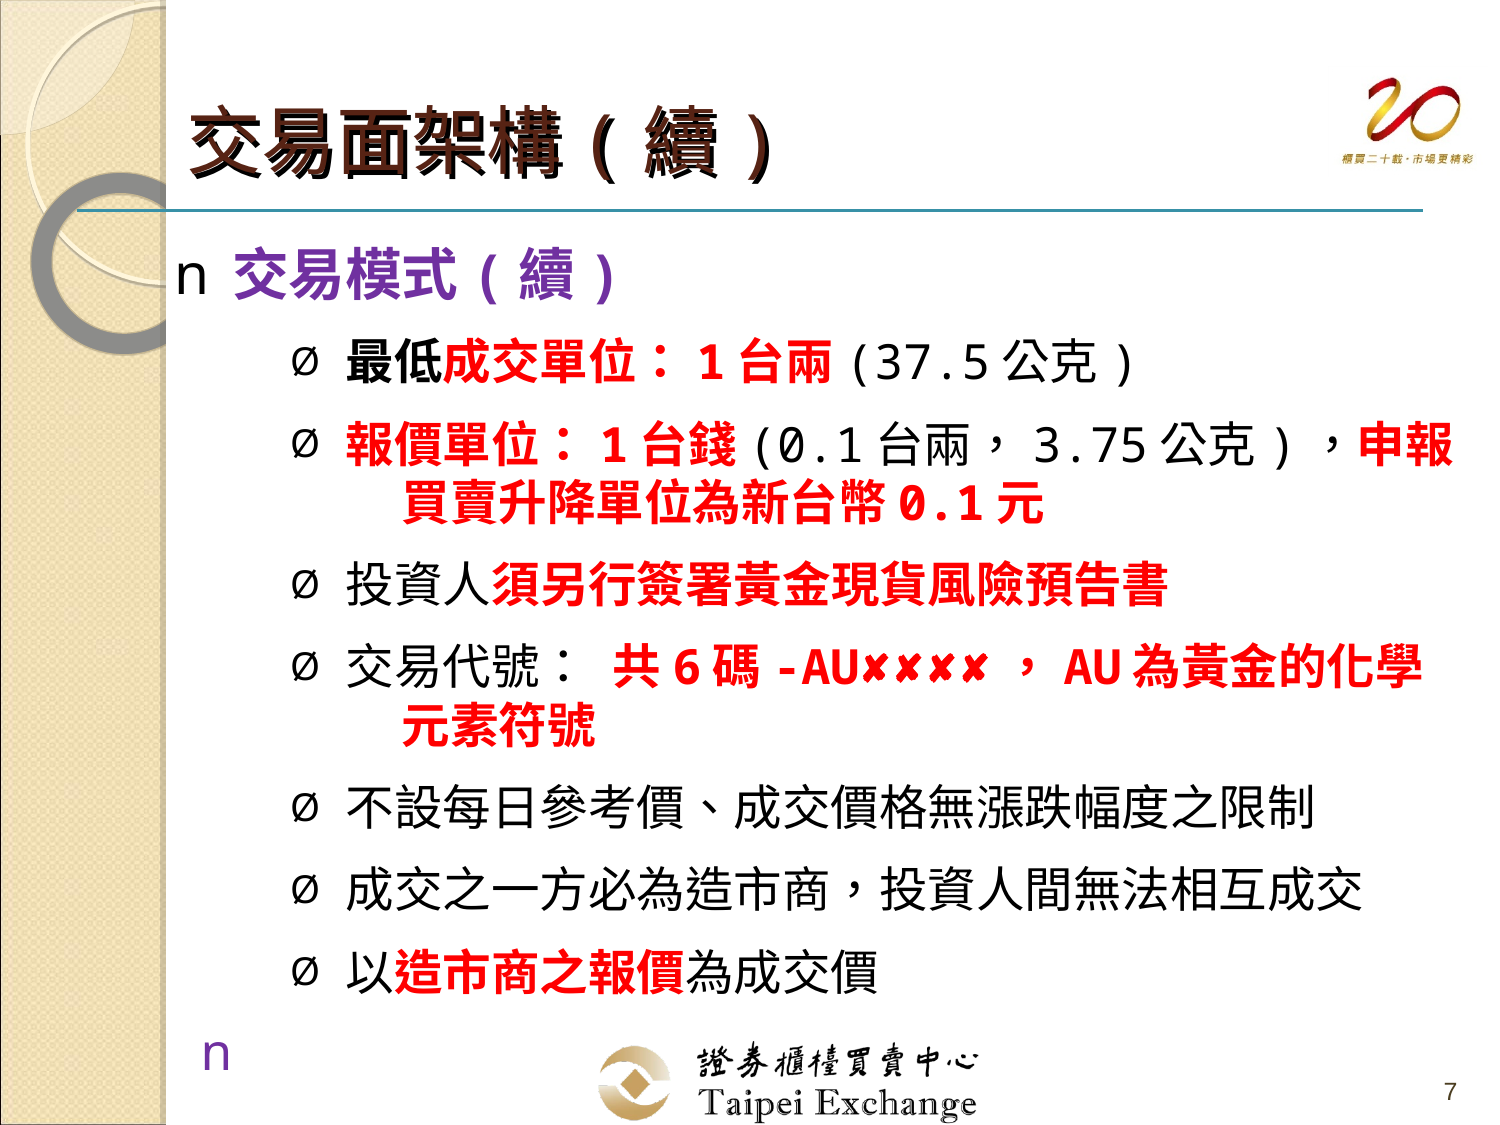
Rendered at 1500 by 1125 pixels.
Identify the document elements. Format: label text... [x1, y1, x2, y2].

text_box [1413, 1034, 1489, 1113]
title 交易面架構(續) [171, 45, 1466, 231]
list 交易模式(續) 最低成交單位：1台兩(37.5公克) 報價單位：1台錢(0.1台兩，3.75公克)，申報買賣升降單位為新台幣0.1元 投資人須另行簽署黃金現貨風險預告書 交易代號： 共6碼-AU，AU為黃金的化學元素符號 不設每日參考價、成交價格無漲跌幅度之限制 成交之一方必為造市商，投資人間無法相互成交 以造市商之報價為成交價 [159, 231, 1471, 1014]
